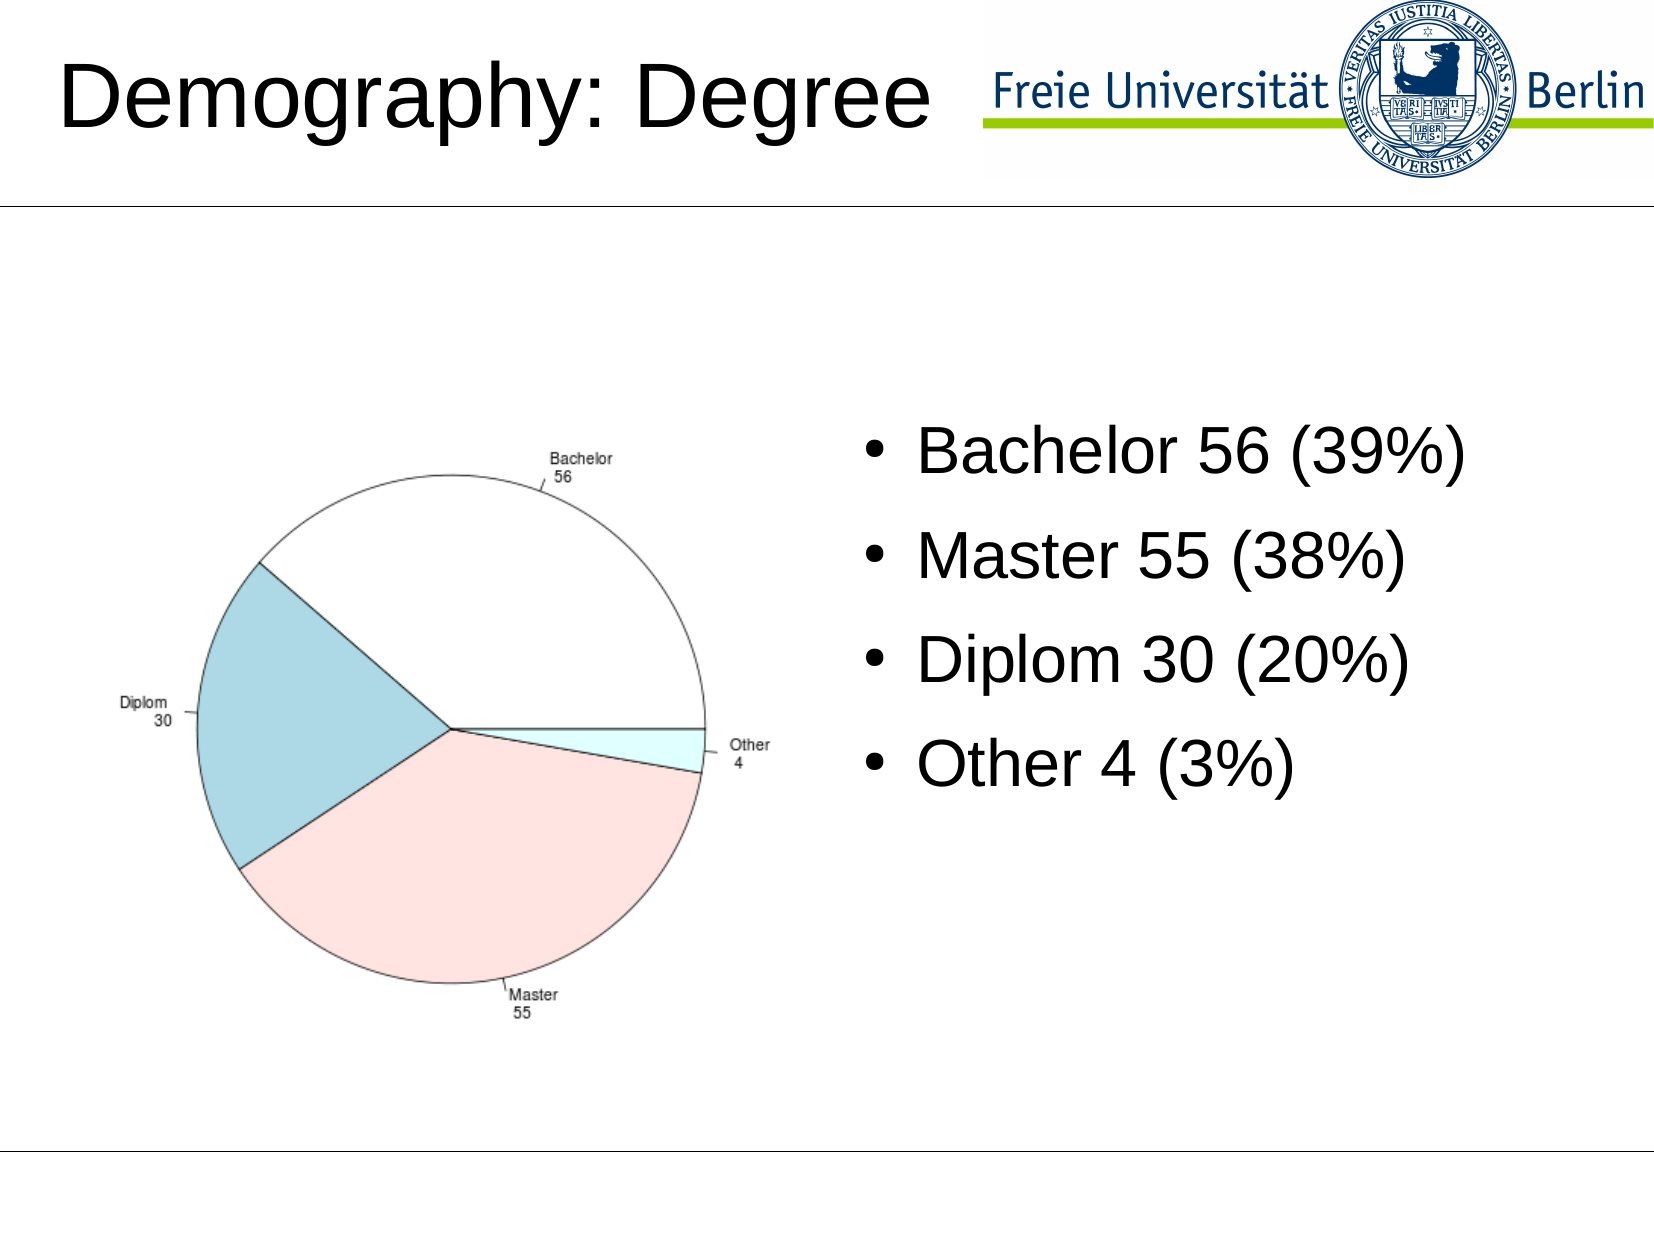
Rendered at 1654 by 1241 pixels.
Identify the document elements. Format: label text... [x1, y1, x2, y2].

list Bachelor 56 (39%) Master 55 (38%) Diplom 30 (20%) Other 4 (3%) [845, 413, 1572, 1232]
picture [983, 0, 1654, 178]
picture [88, 366, 815, 1093]
title Demography: Degree [47, 43, 945, 148]
